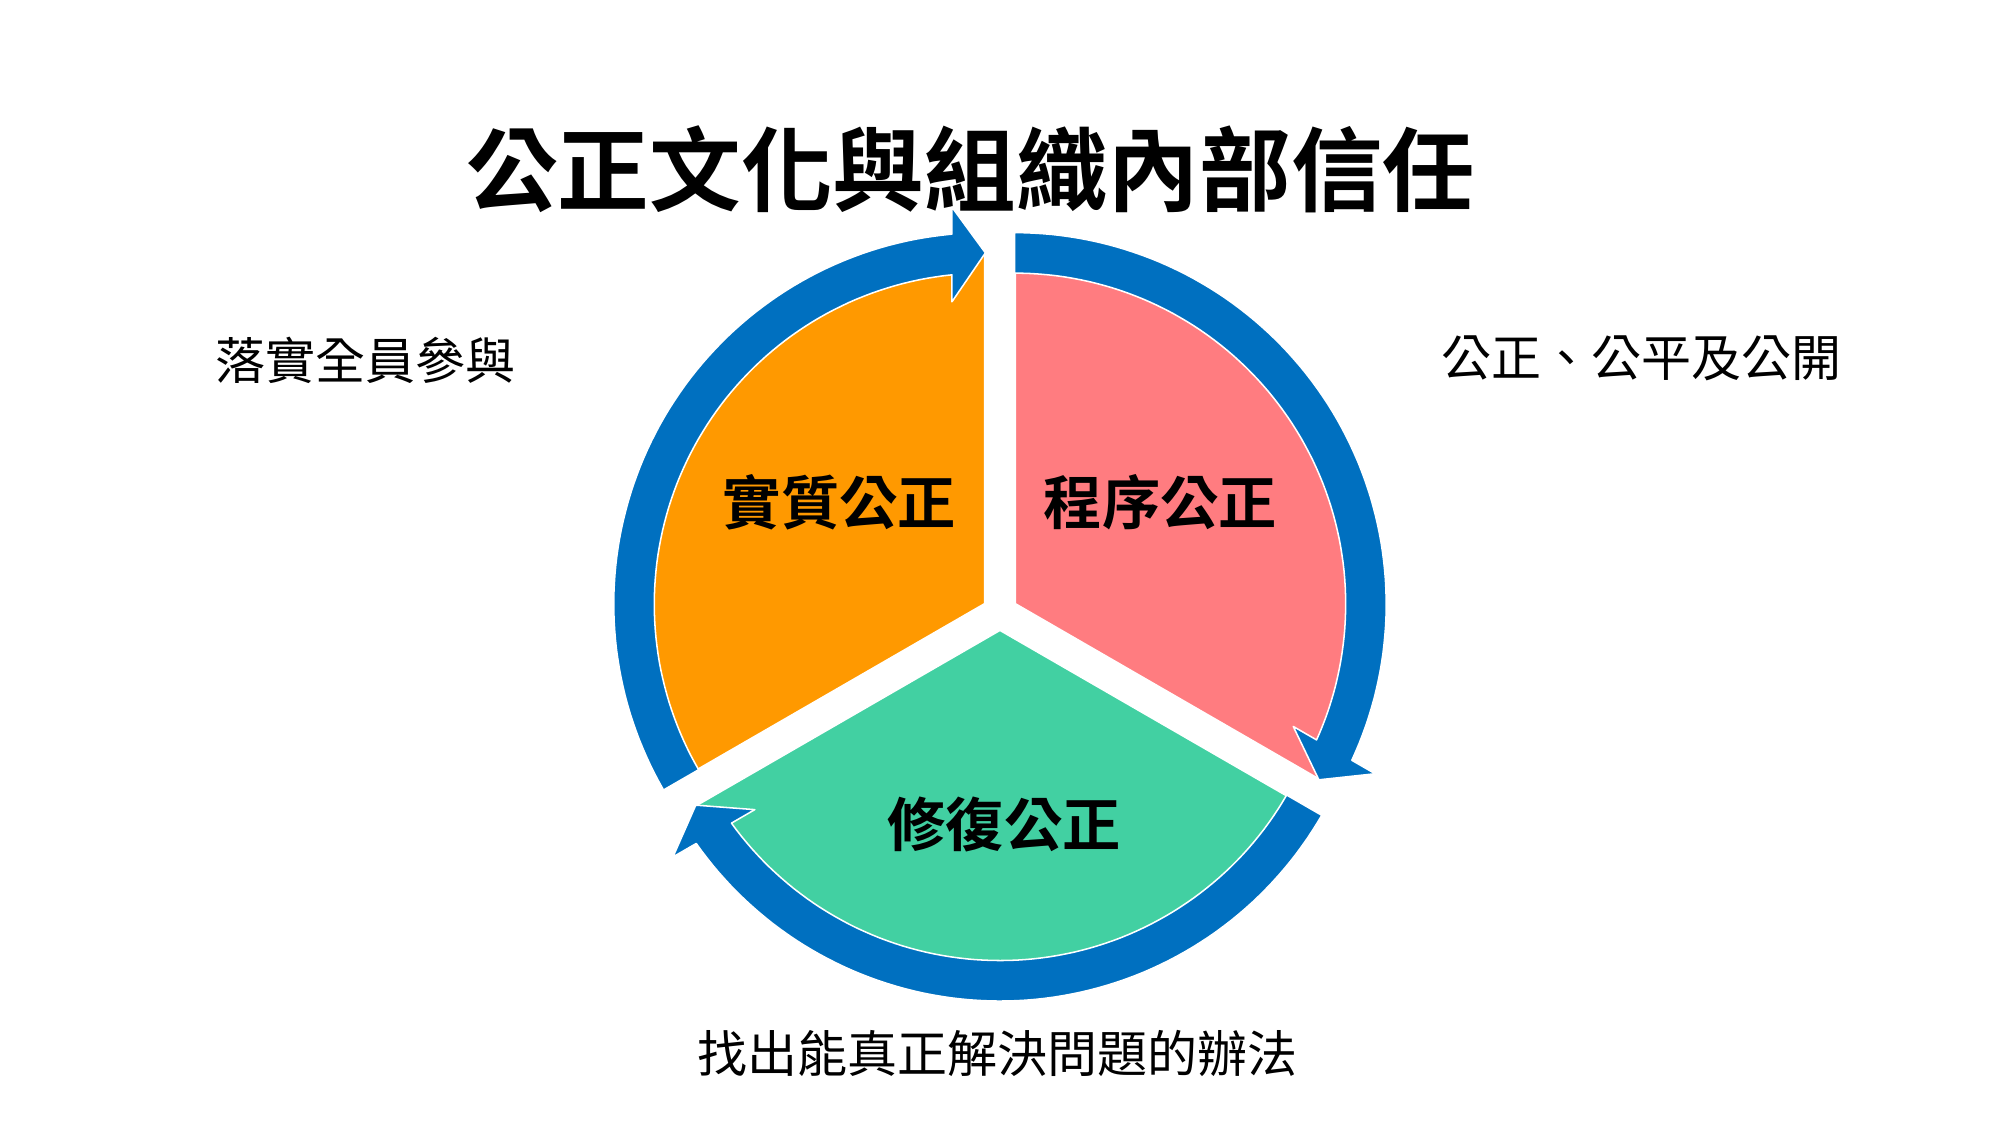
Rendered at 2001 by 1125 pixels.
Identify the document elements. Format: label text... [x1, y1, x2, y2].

text_box [1014, 232, 1387, 780]
text_box 實質公正 [655, 254, 986, 770]
text_box 公正文化與組織內部信任 [451, 105, 1553, 233]
text_box 程序公正 [1014, 274, 1345, 780]
text_box 落實全員參與 [200, 322, 557, 397]
text_box [672, 795, 1322, 1002]
text_box 修復公正 [692, 629, 1287, 960]
text_box 公正、公平及公開 [1427, 318, 1881, 394]
text_box 找出能真正解決問題的辦法 [682, 1015, 1312, 1090]
text_box [613, 207, 986, 790]
